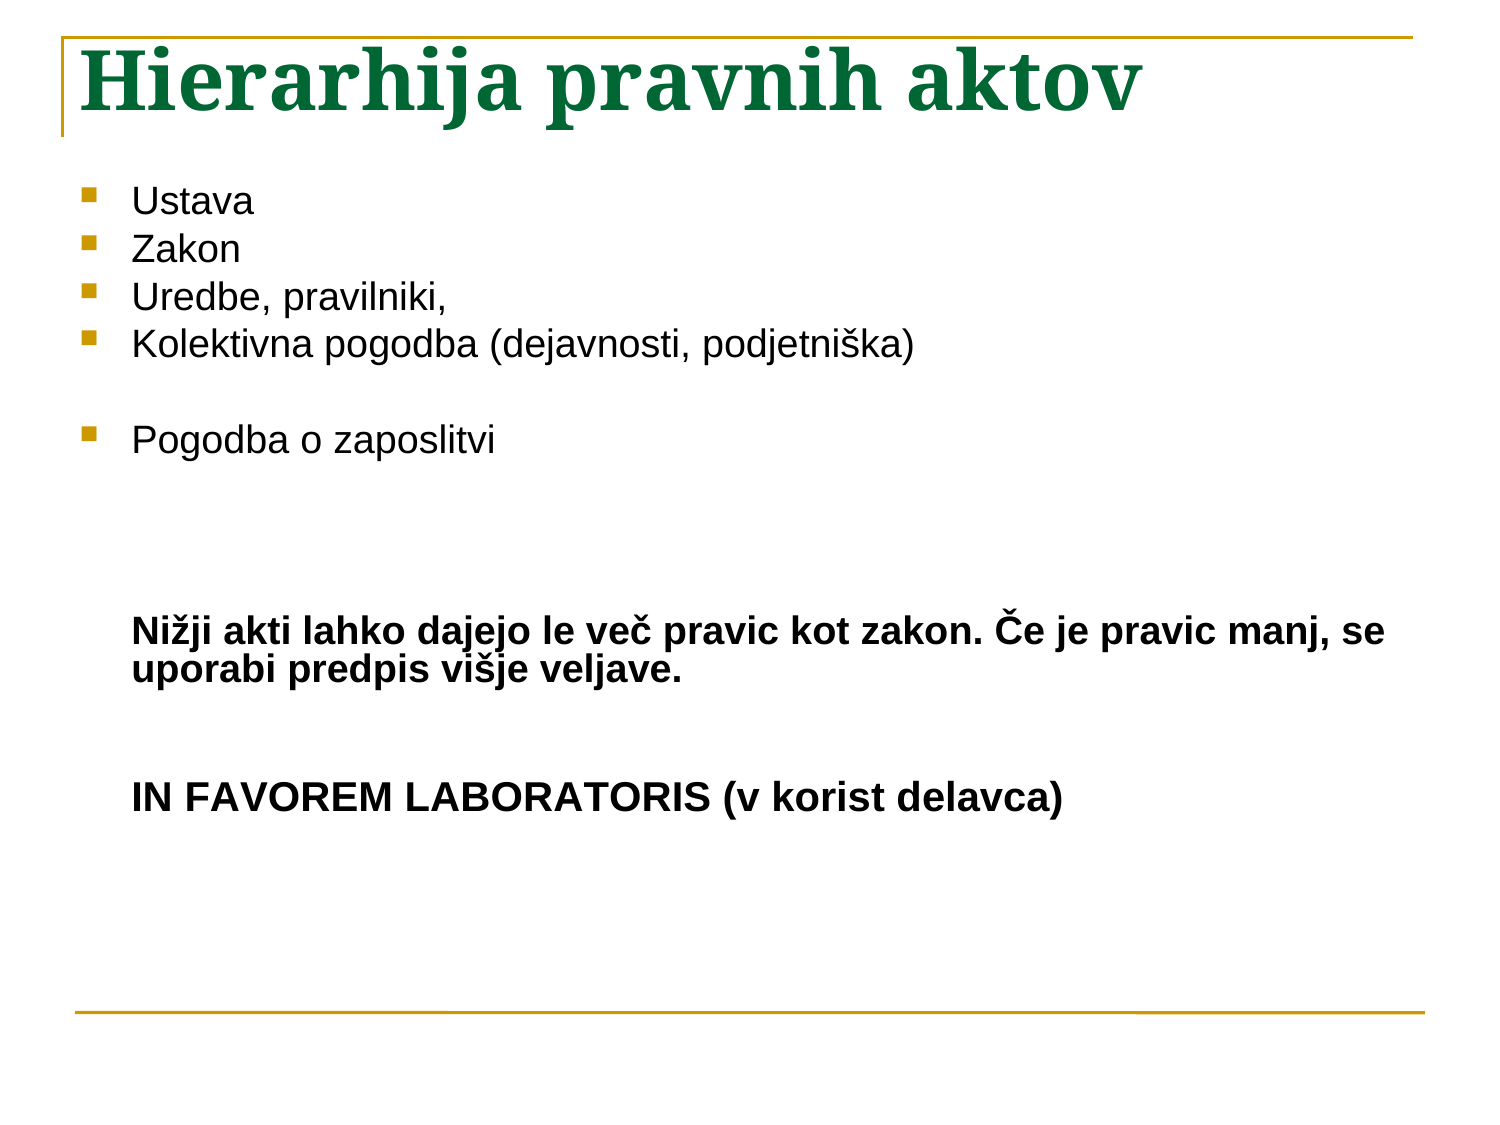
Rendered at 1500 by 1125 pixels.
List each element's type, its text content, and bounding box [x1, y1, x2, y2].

list Ustava Zakon Uredbe, pravilniki, Kolektivna pogodba (dejavnosti, podjetniška)‏ Pogodba o zaposlitvi Nižji akti lahko dajejo le več pravic kot zakon. Če je pravic manj, se uporabi predpis višje veljave. IN FAVOREM LABORATORIS (v korist delavca) [64, 176, 1415, 1125]
title Hierarhija pravnih aktov [64, 19, 1415, 176]
